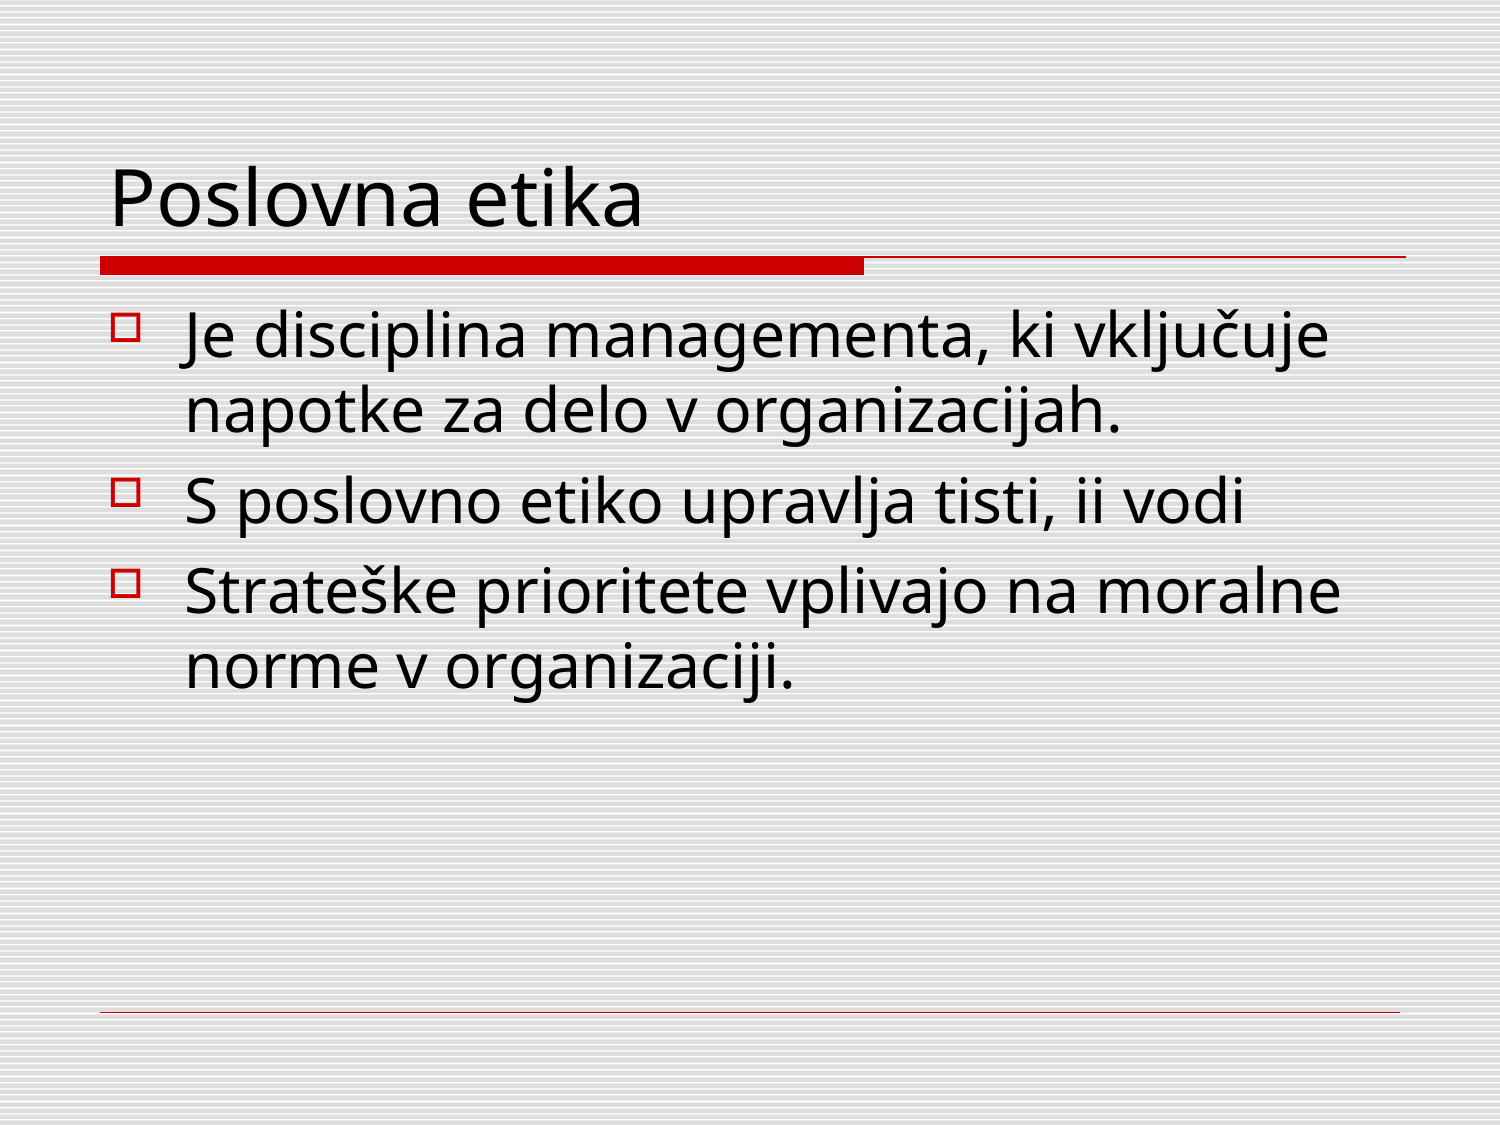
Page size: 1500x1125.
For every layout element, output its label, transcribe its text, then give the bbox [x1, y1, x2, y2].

title Poslovna etika [94, 49, 1407, 250]
picture [0, 0, 1500, 1125]
list Je disciplina managementa, ki vključuje napotke za delo v organizacijah. S poslovno etiko upravlja tisti, ii vodi Strateške prioritete vplivajo na moralne norme v organizaciji. [92, 287, 1406, 988]
